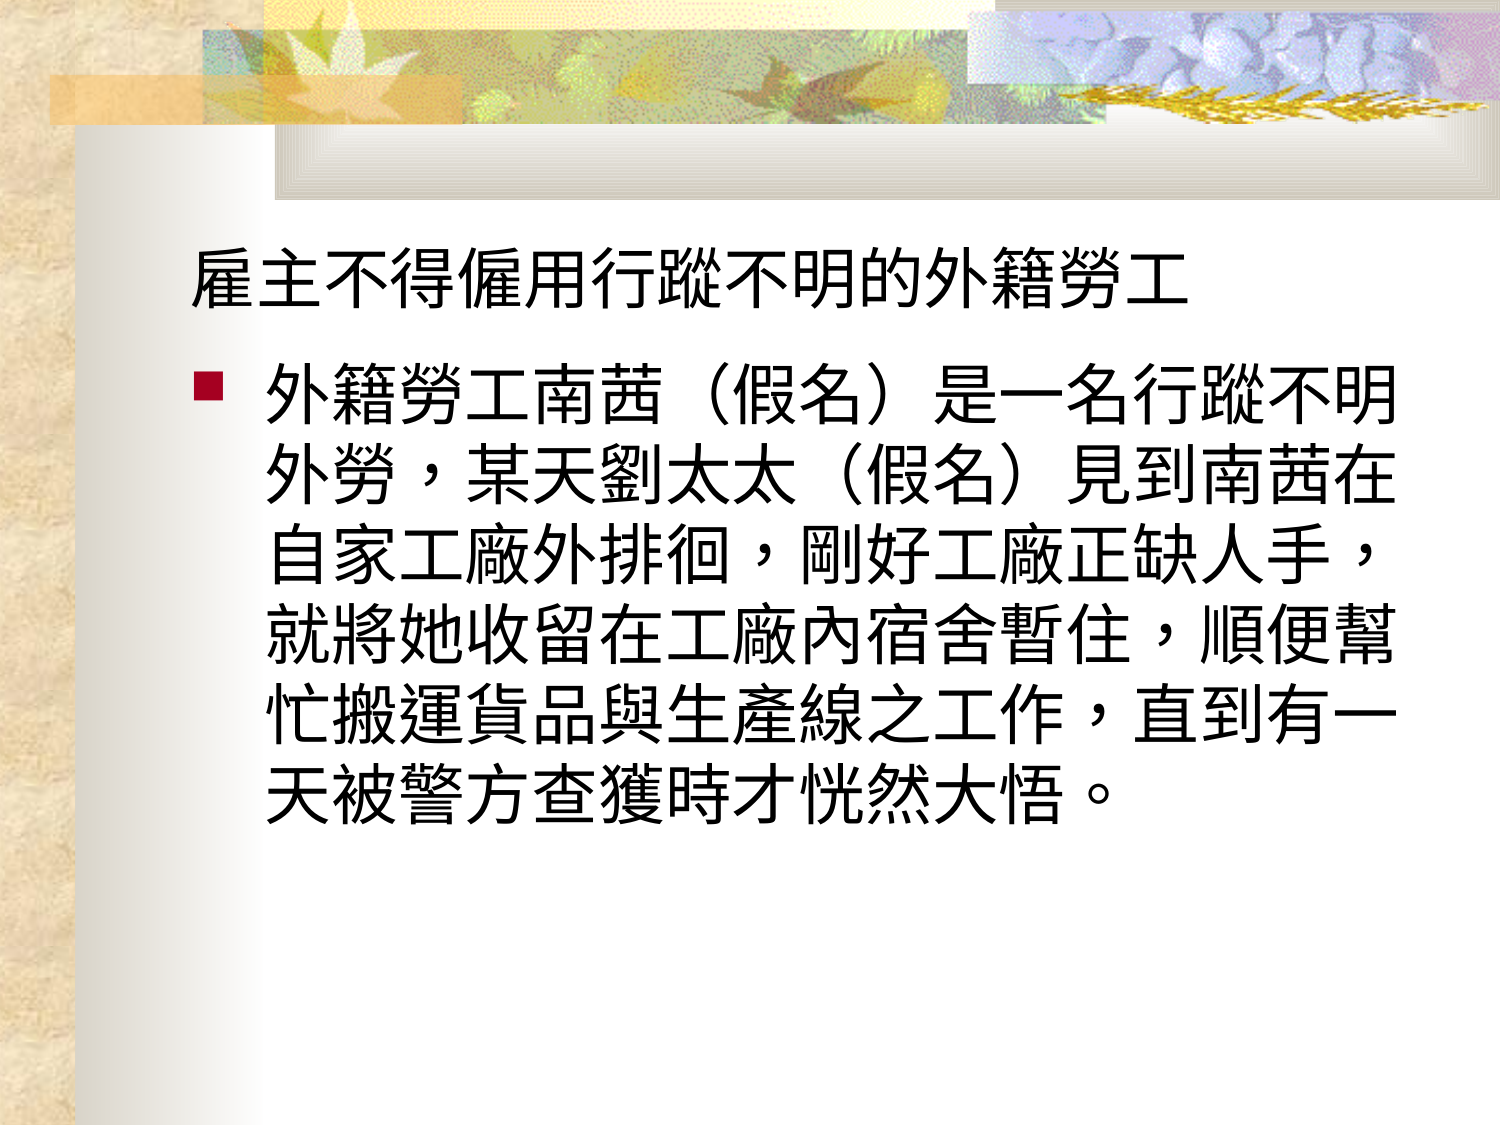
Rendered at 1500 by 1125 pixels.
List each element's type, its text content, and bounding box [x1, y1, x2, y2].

title 雇主不得僱用行蹤不明的外籍勞工 [174, 137, 1450, 325]
list 外籍勞工南茜（假名）是一名行蹤不明外勞，某天劉太太（假名）見到南茜在自家工廠外排徊，剛好工廠正缺人手，就將她收留在工廠內宿舍暫住，順便幫忙搬運貨品與生產線之工作，直到有一天被警方查獲時才恍然大悟。 [174, 344, 1450, 1020]
picture [0, 0, 1500, 1125]
